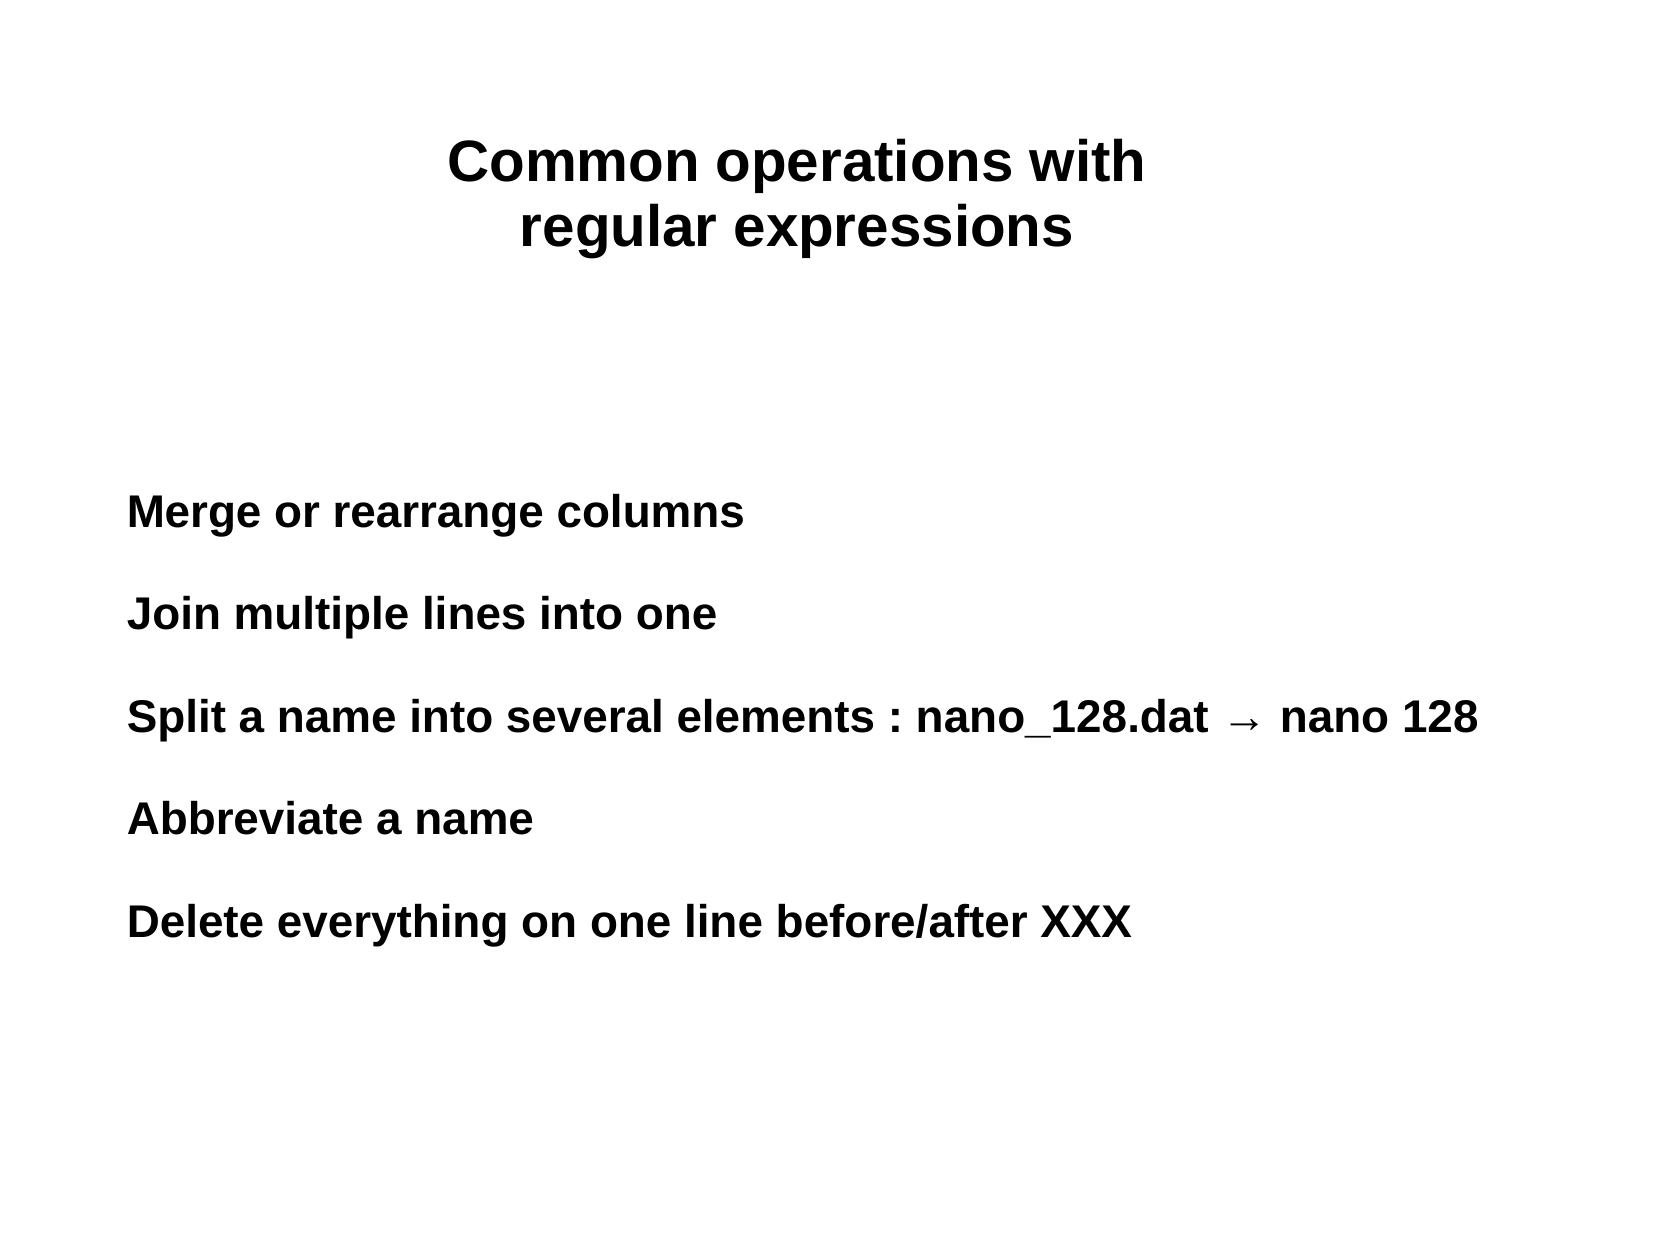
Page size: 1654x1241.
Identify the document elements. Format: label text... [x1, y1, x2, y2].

text_box Common operations with regular expressions [413, 120, 1182, 266]
text_box Merge or rearrange columns Join multiple lines into one Split a name into several elements : nano_128.dat → nano 128 Abbreviate a name Delete everything on one line before/after XXX [112, 478, 1501, 955]
